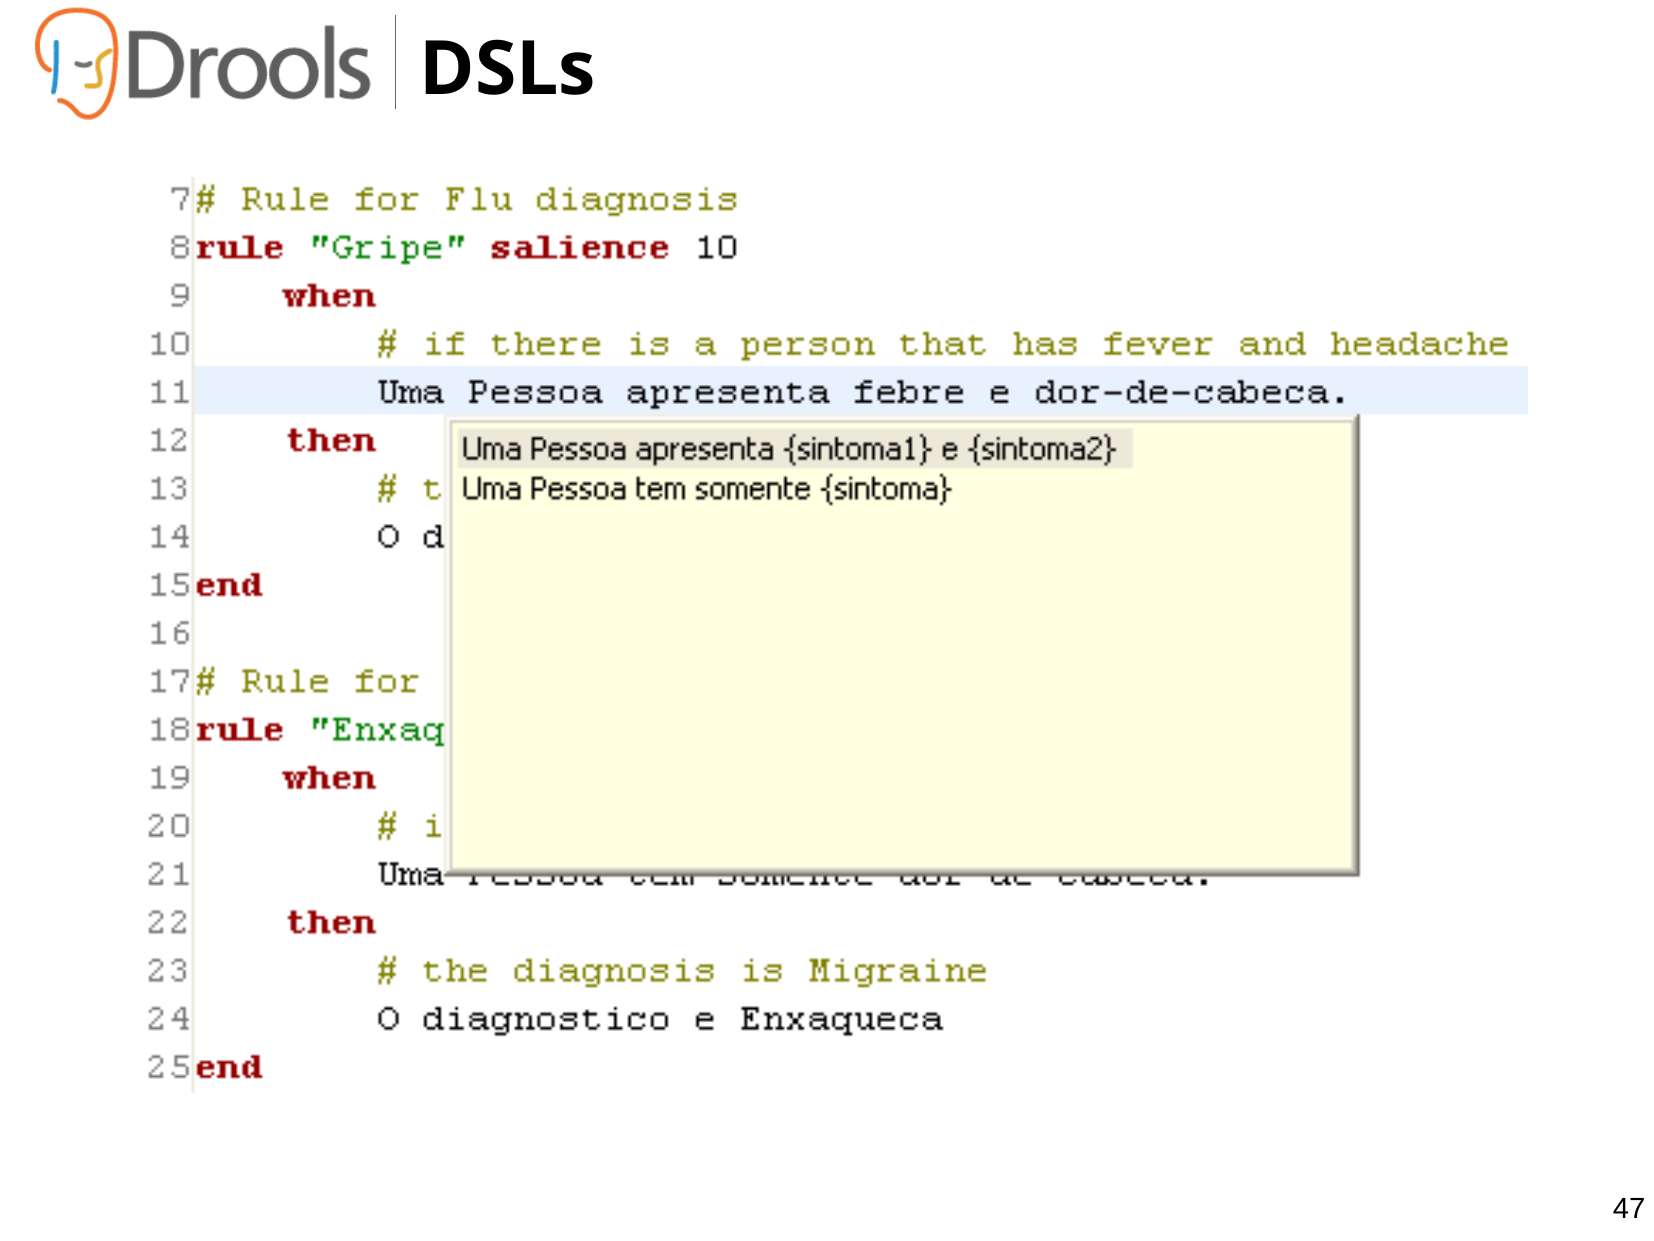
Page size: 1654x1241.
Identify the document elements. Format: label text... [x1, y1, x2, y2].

title DSLs [419, 12, 1630, 118]
picture [29, 0, 384, 126]
picture [147, 177, 1528, 1093]
